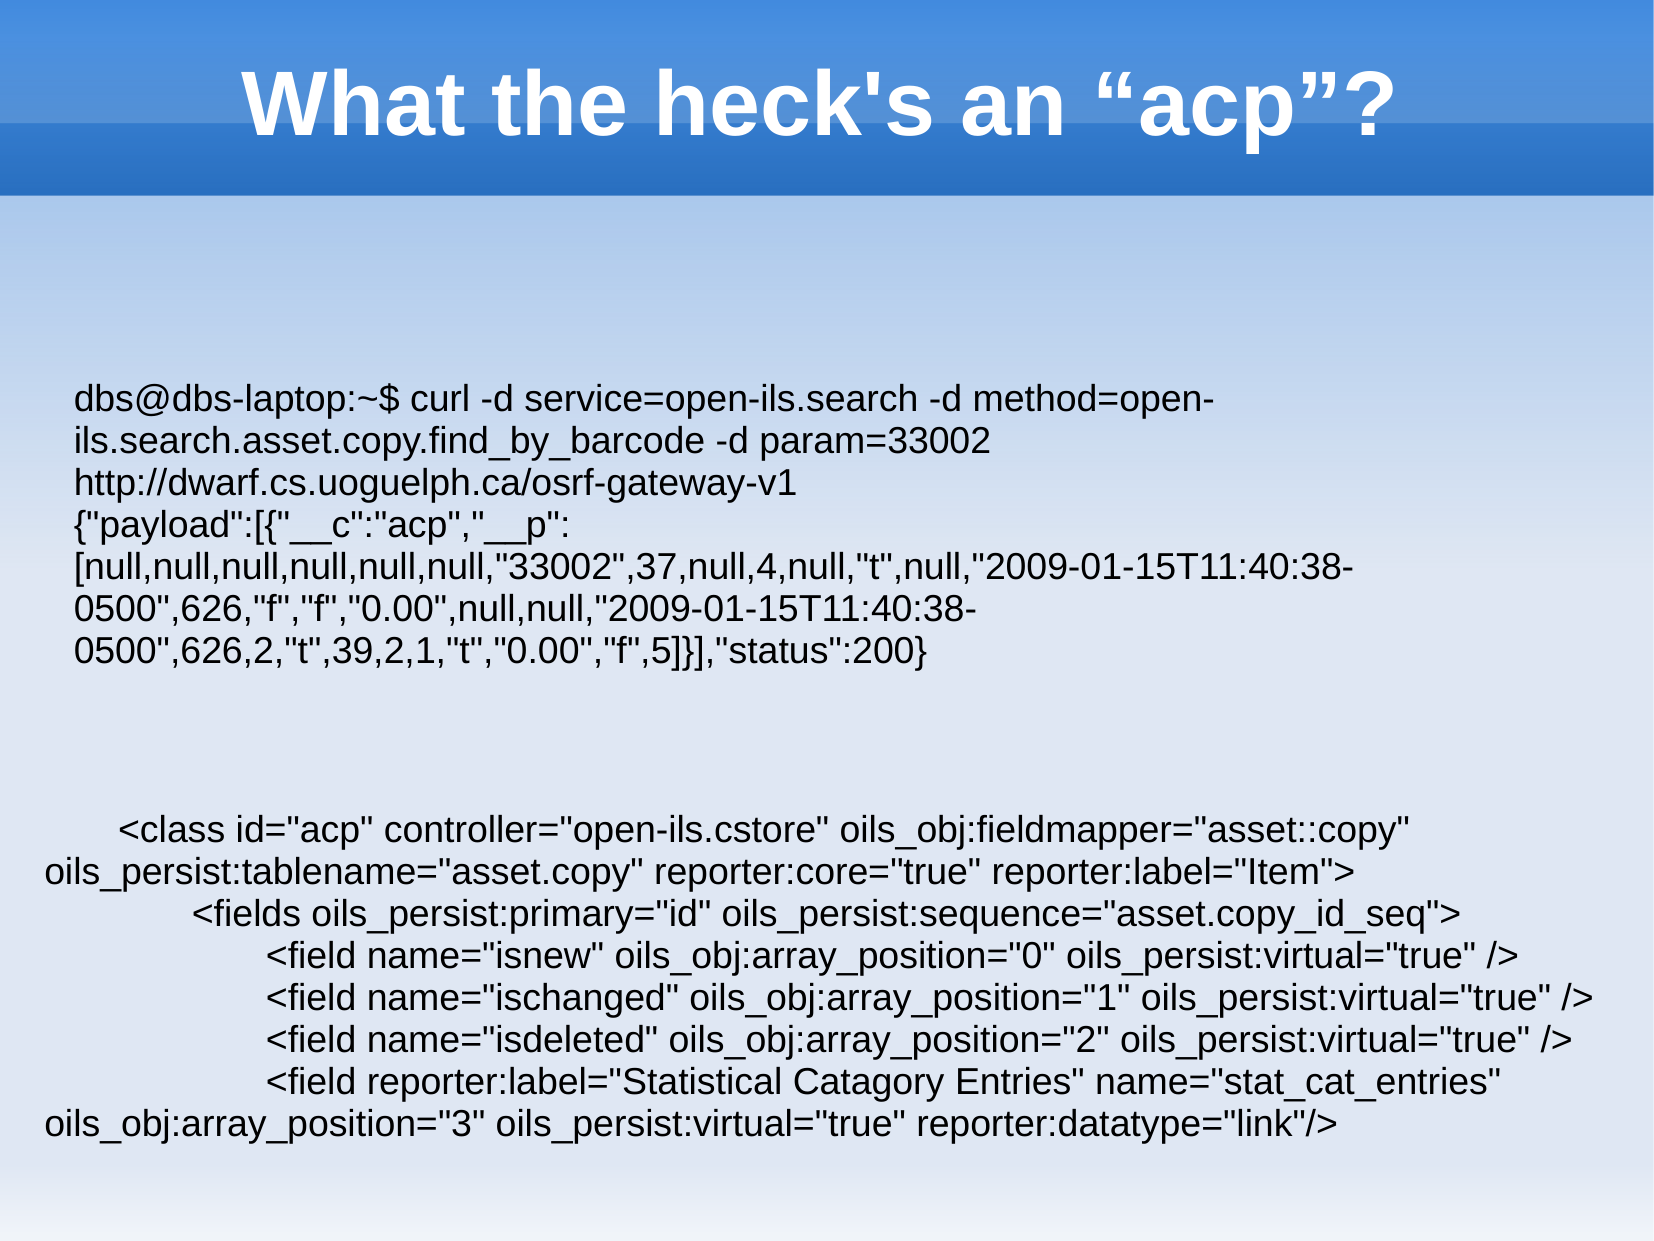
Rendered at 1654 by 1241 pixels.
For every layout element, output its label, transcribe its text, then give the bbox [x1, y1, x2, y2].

picture [0, 0, 1654, 1241]
text_box dbs@dbs-laptop:~$ curl -d service=open-ils.search -d method=open-ils.search.asset.copy.find_by_barcode -d param=33002 http://dwarf.cs.uoguelph.ca/osrf-gateway-v1 {"payload":[{"__c":"acp","__p":[null,null,null,null,null,null,"33002",37,null,4,null,"t",null,"2009-01-15T11:40:38-0500",626,"f","f","0.00",null,null,"2009-01-15T11:40:38-0500",626,2,"t",39,2,1,"t","0.00","f",5]}],"status":200} [59, 370, 1466, 680]
title What the heck's an “acp”? [76, 0, 1565, 208]
text_box <class id="acp" controller="open-ils.cstore" oils_obj:fieldmapper="asset::copy" oils_persist:tablename="asset.copy" reporter:core="true" reporter:label="Item"> <fields oils_persist:primary="id" oils_persist:sequence="asset.copy_id_seq"> <field name="isnew" oils_obj:array_position="0" oils_persist:virtual="true" /> <field name="ischanged" oils_obj:array_position="1" oils_persist:virtual="true" /> <field name="isdeleted" oils_obj:array_position="2" oils_persist:virtual="true" /> <field reporter:label="Statistical Catagory Entries" name="stat_cat_entries" oils_obj:array_position="3" oils_persist:virtual="true" reporter:datatype="link"/> [29, 800, 1610, 1152]
